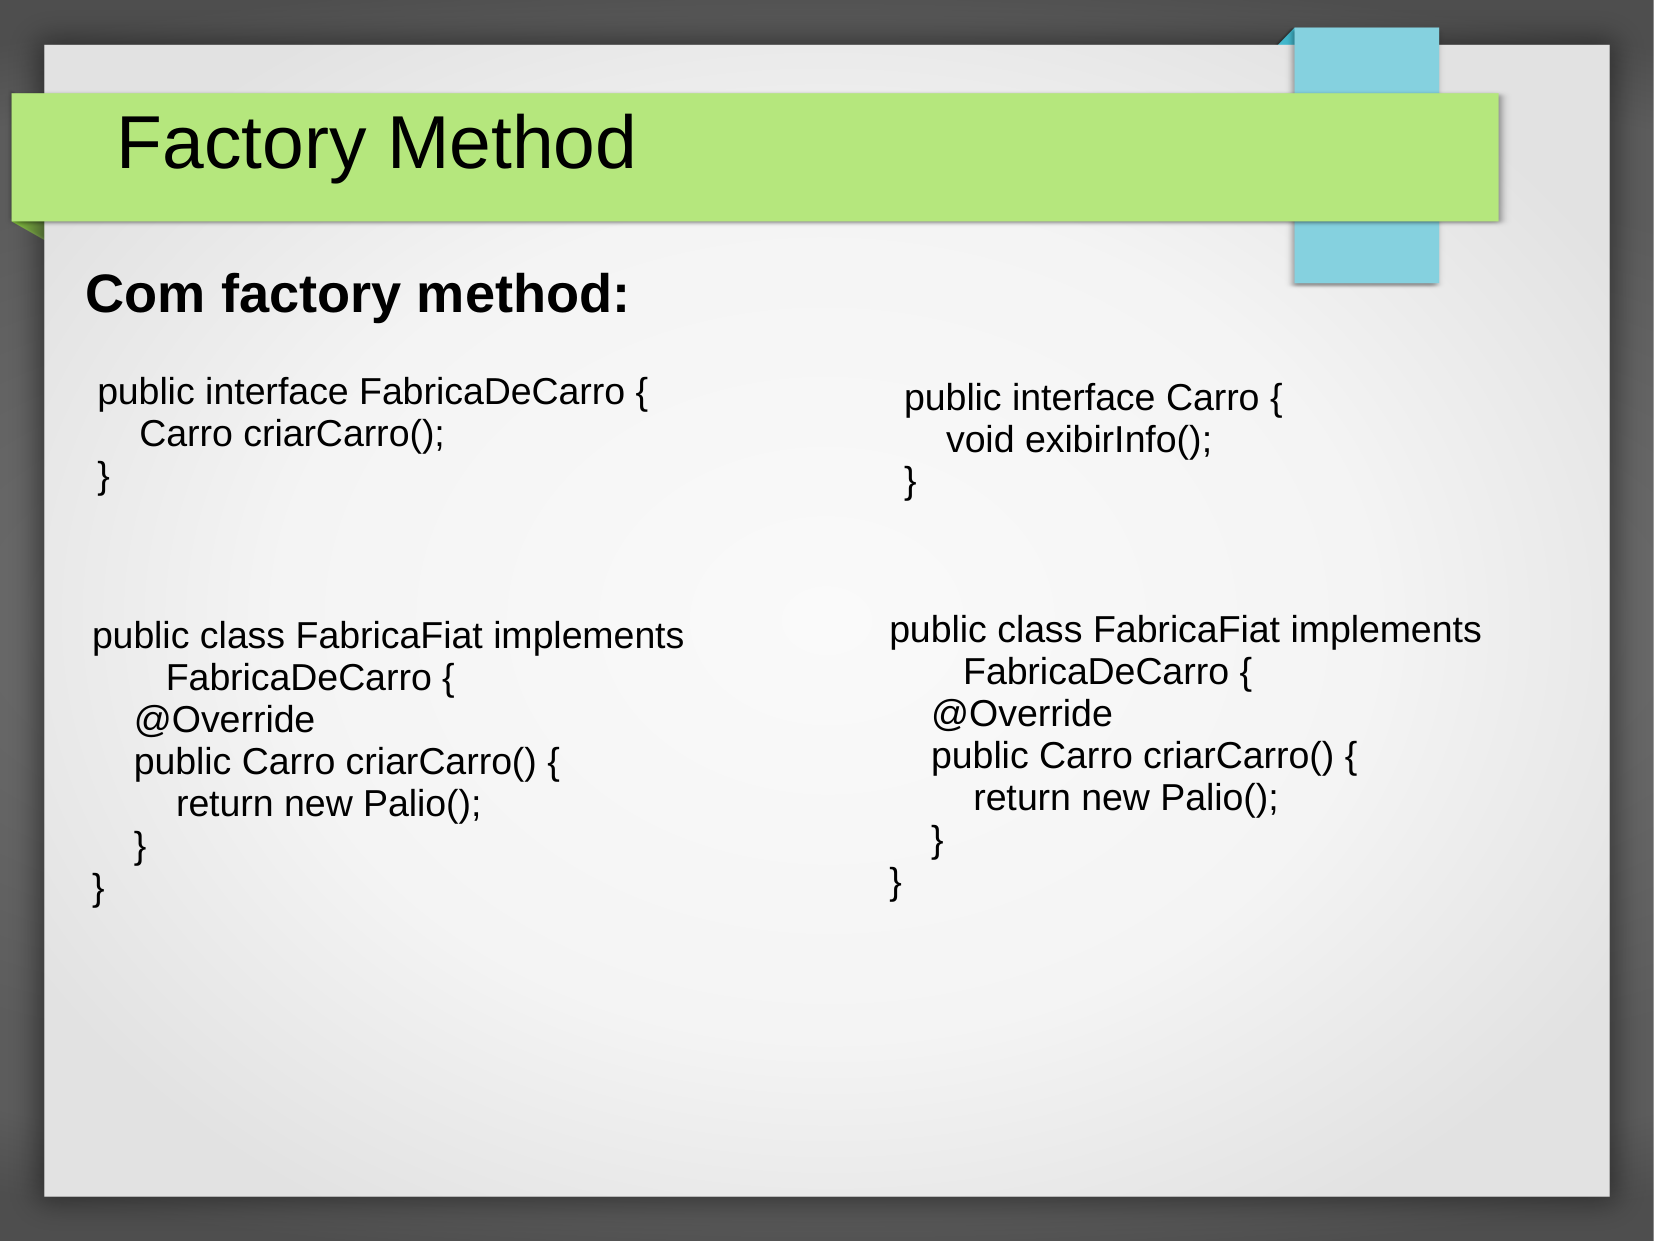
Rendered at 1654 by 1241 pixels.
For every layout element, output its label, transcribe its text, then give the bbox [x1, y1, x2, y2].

text_box public interface FabricaDeCarro { Carro criarCarro(); } [82, 362, 664, 504]
title Factory Method [75, 45, 1426, 233]
text_box public class FabricaFiat implements FabricaDeCarro { @Override public Carro criarCarro() { return new Palio(); } } [77, 606, 1000, 916]
text_box public class FabricaFiat implements FabricaDeCarro { @Override public Carro criarCarro() { return new Palio(); } } [874, 600, 1548, 910]
text_box Com factory method: [70, 256, 709, 363]
picture [0, 0, 1654, 1241]
text_box public interface Carro { void exibirInfo(); } [889, 368, 1298, 510]
